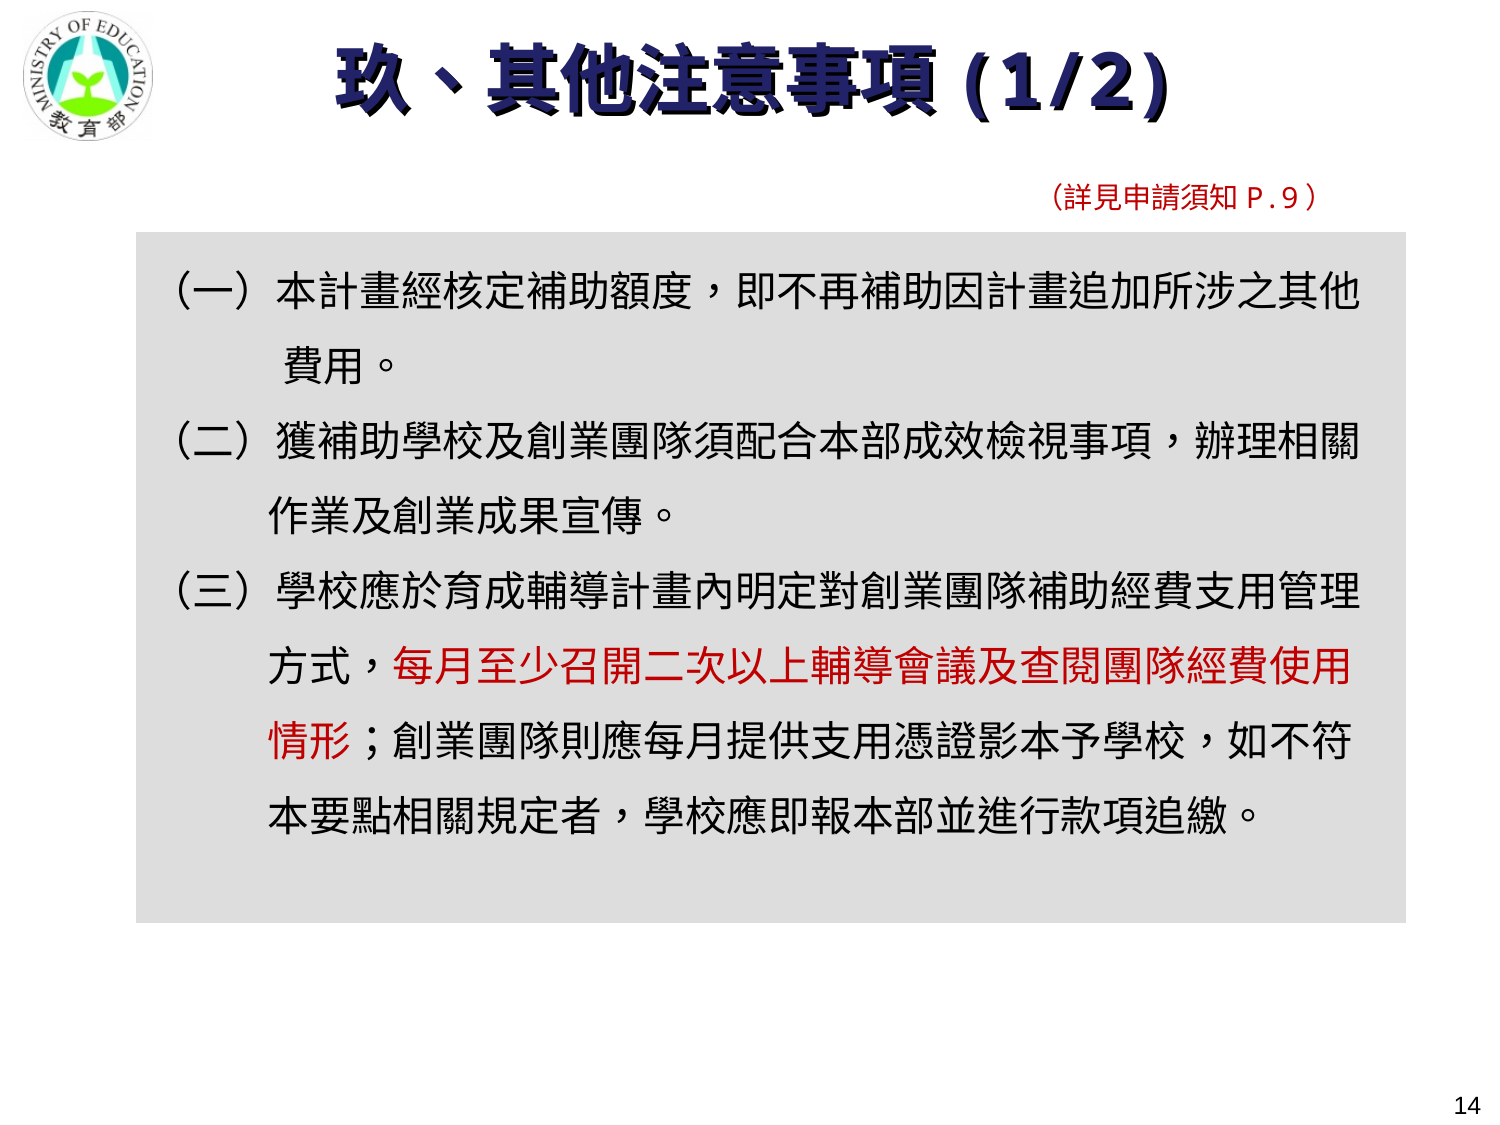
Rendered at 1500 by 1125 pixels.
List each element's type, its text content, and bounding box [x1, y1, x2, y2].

text_box （詳見申請須知P.9） [1019, 172, 1407, 223]
text_box （一）本計畫經核定補助額度，即不再補助因計畫追加所涉之其他費用。 （二）獲補助學校及創業團隊須配合本部成效檢視事項，辦理相關作業及創業成果宣傳。 （三）學校應於育成輔導計畫內明定對創業團隊補助經費支用管理方式，每月至少召開二次以上輔導會議及查閱團隊經費使用情形；創業團隊則應每月提供支用憑證影本予學校，如不符本要點相關規定者，學校應即報本部並進行款項追繳。 [136, 232, 1406, 923]
text_box 玖、其他注意事項(1/2) [129, 23, 1383, 129]
